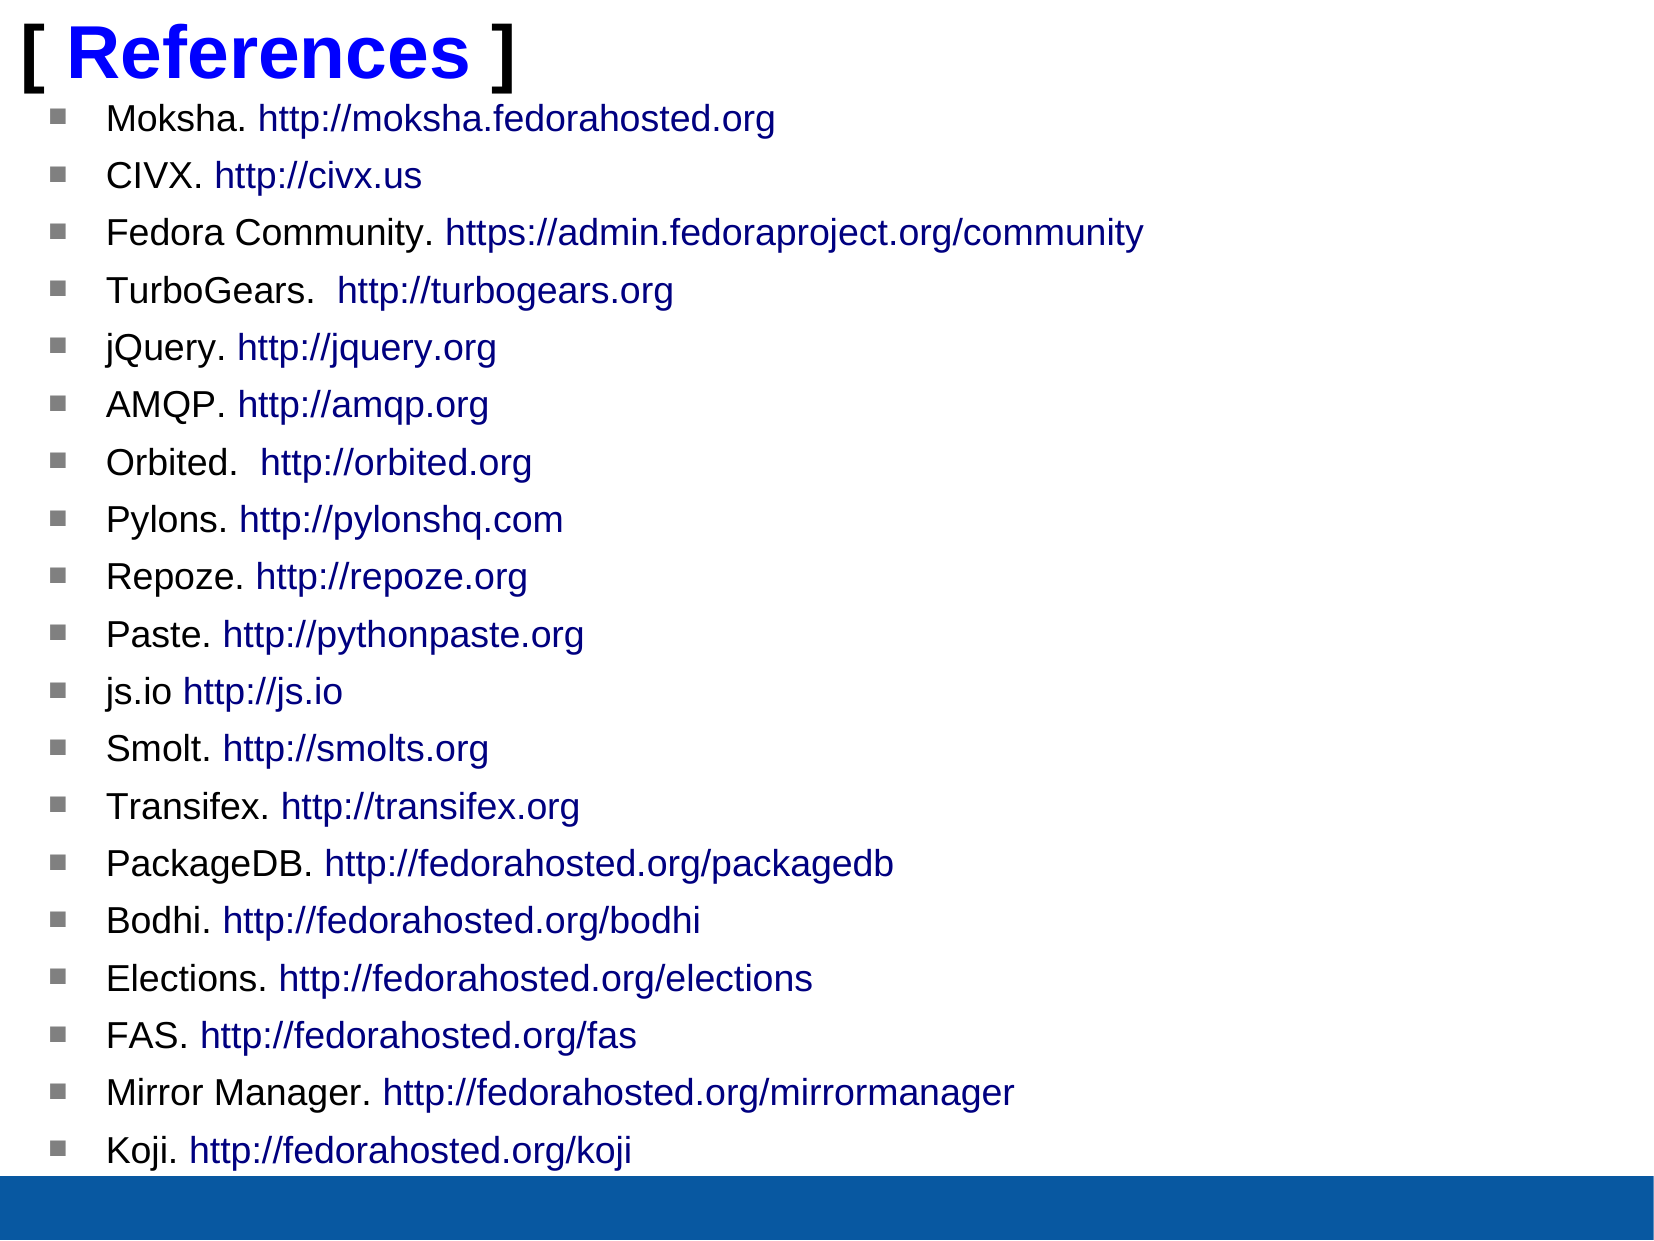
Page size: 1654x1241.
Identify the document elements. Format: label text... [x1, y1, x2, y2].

list Moksha. http://moksha.fedorahosted.org CIVX. http://civx.us Fedora Community. https://admin.fedoraproject.org/community TurboGears. http://turbogears.org jQuery. http://jquery.org AMQP. http://amqp.org Orbited. http://orbited.org Pylons. http://pylonshq.com Repoze. http://repoze.org Paste. http://pythonpaste.org js.io http://js.io Smolt. http://smolts.org Transifex. http://transifex.org PackageDB. http://fedorahosted.org/packagedb Bodhi. http://fedorahosted.org/bodhi Elections. http://fedorahosted.org/elections FAS. http://fedorahosted.org/fas Mirror Manager. http://fedorahosted.org/mirrormanager Koji. http://fedorahosted.org/koji [50, 97, 1395, 1172]
picture [0, 1176, 1654, 1240]
title [ References ] [0, 0, 1405, 108]
